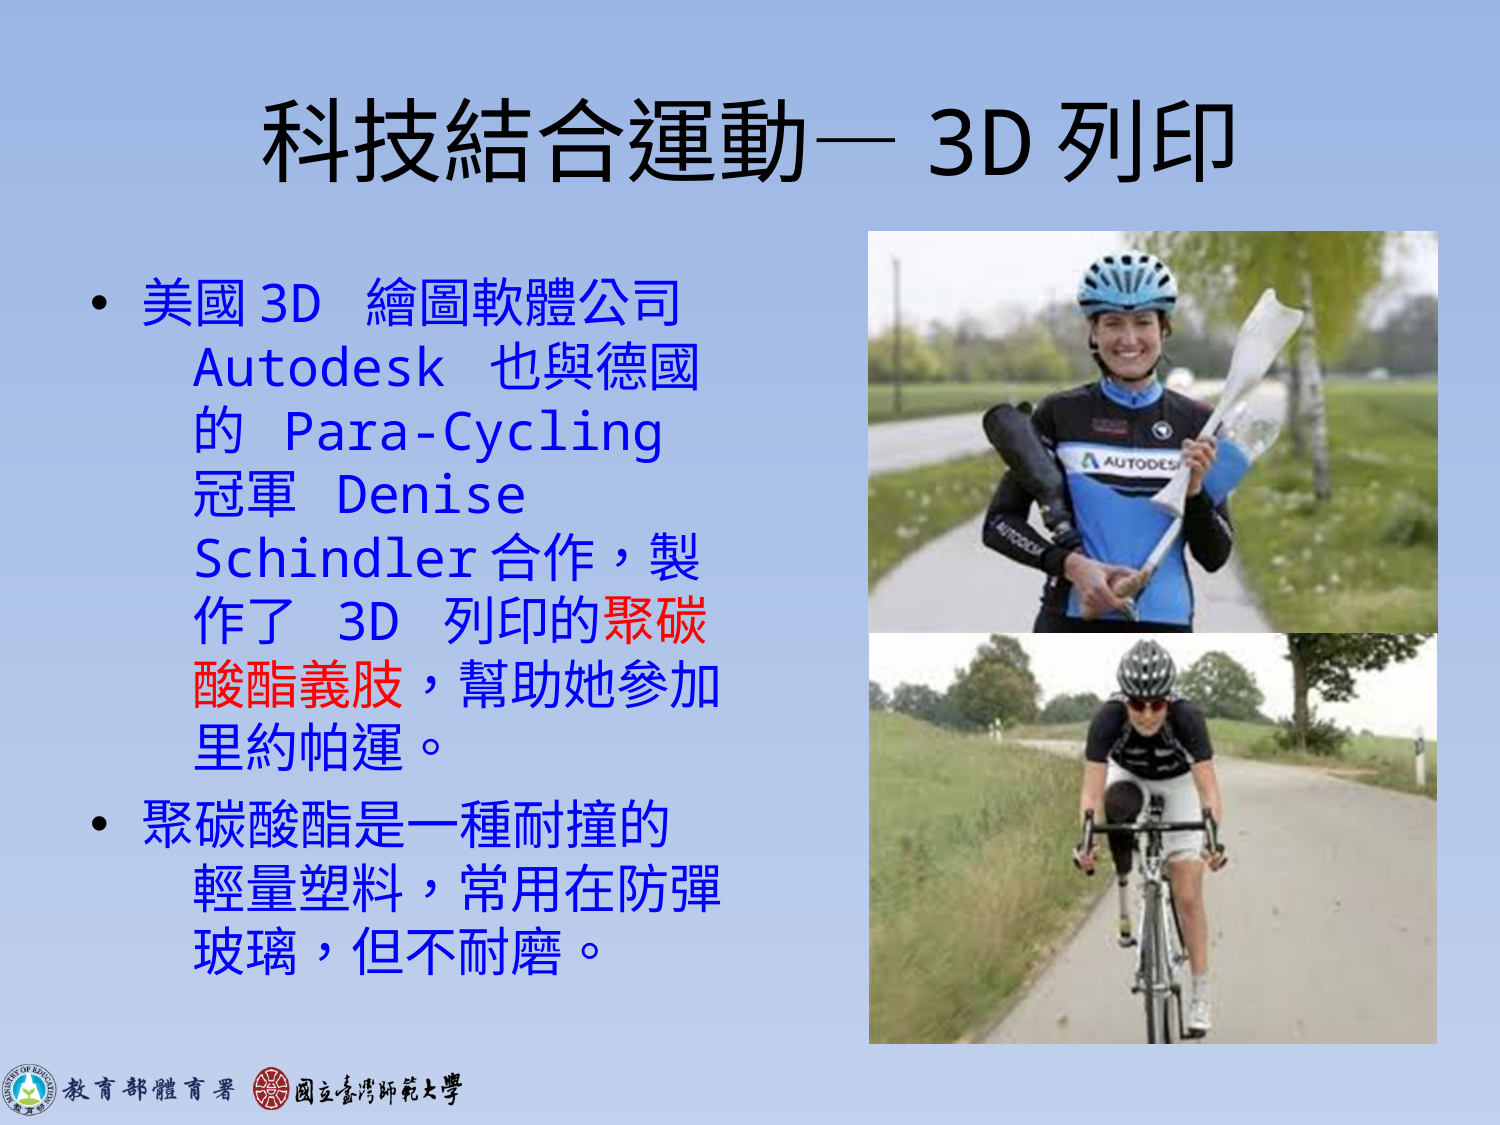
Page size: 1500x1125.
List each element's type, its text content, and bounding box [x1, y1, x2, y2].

title 科技結合運動—3D列印 [75, 45, 1426, 233]
picture [868, 231, 1438, 1044]
list 美國3D 繪圖軟體公司 Autodesk 也與德國的 Para-Cycling 冠軍 Denise Schindler合作，製作了 3D 列印的聚碳酸酯義肢，幫助她參加里約帕運。 聚碳酸酯是一種耐撞的輕量塑料，常用在防彈玻璃，但不耐磨。 [75, 262, 738, 1005]
